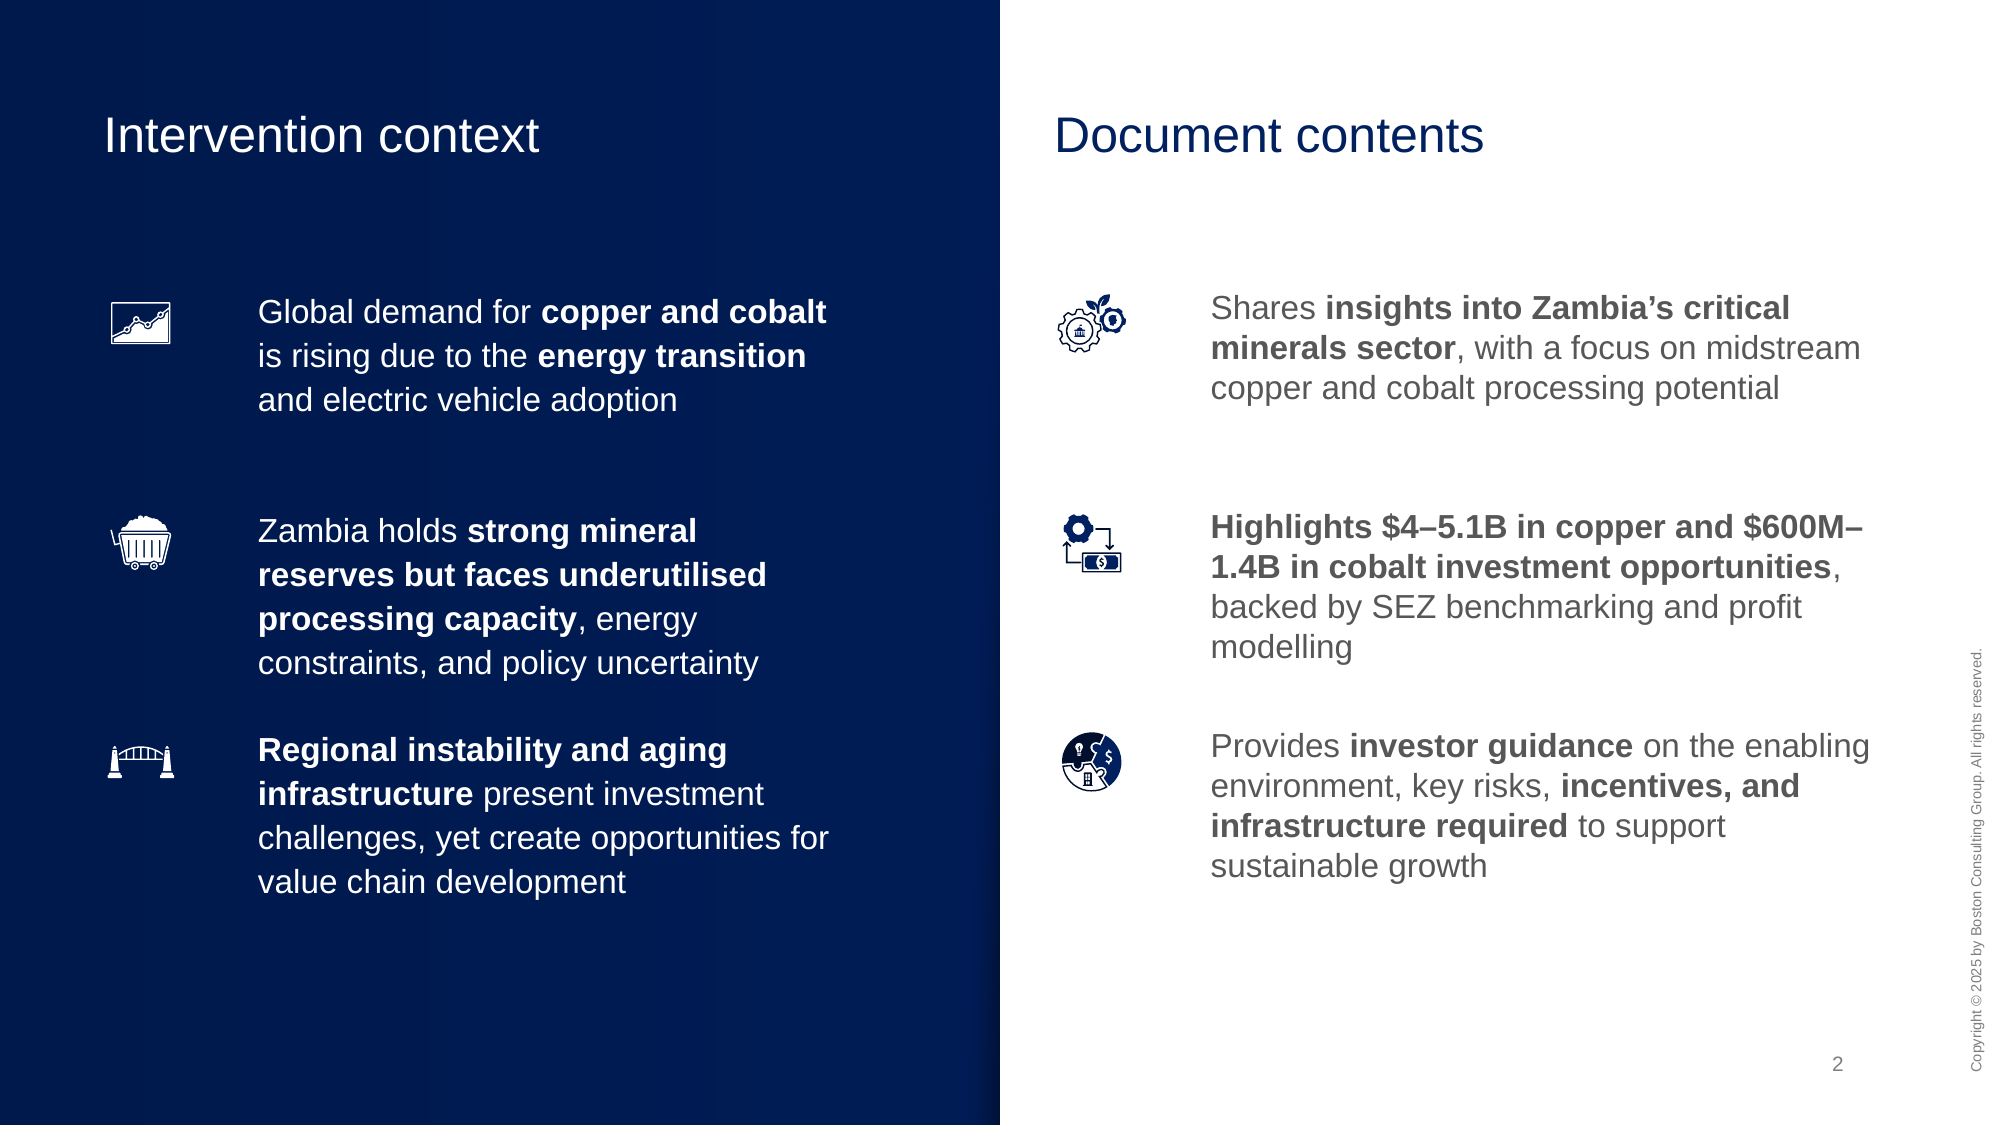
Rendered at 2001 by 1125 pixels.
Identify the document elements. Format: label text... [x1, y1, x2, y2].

text_box [107, 746, 175, 779]
picture [1054, 285, 1130, 361]
text_box Shares insights into Zambia’s critical minerals sector, with a focus on midstream copper and cobalt processing potential [1210, 285, 1875, 448]
text_box Intervention context [103, 102, 617, 152]
picture [103, 285, 179, 361]
text_box Regional instability and aging infrastructure present investment challenges, yet create opportunities for value chain development [257, 724, 834, 887]
text_box Highlights $4–5.1B in copper and $600M–1.4B in cobalt investment opportunities, backed by SEZ benchmarking and profit modelling [1210, 505, 1875, 667]
picture [1054, 505, 1130, 581]
text_box Global demand for copper and cobalt is rising due to the energy transition and electric vehicle adoption [257, 285, 834, 448]
text_box Document contents [1054, 102, 1719, 161]
text_box Zambia holds strong mineral reserves but faces underutilised processing capacity, energy constraints, and policy uncertainty [257, 505, 834, 667]
text_box Provides investor guidance on the enabling environment, key risks, incentives, and infrastructure required to support sustainable growth [1210, 724, 1875, 887]
picture [1054, 724, 1130, 800]
picture [103, 505, 179, 581]
